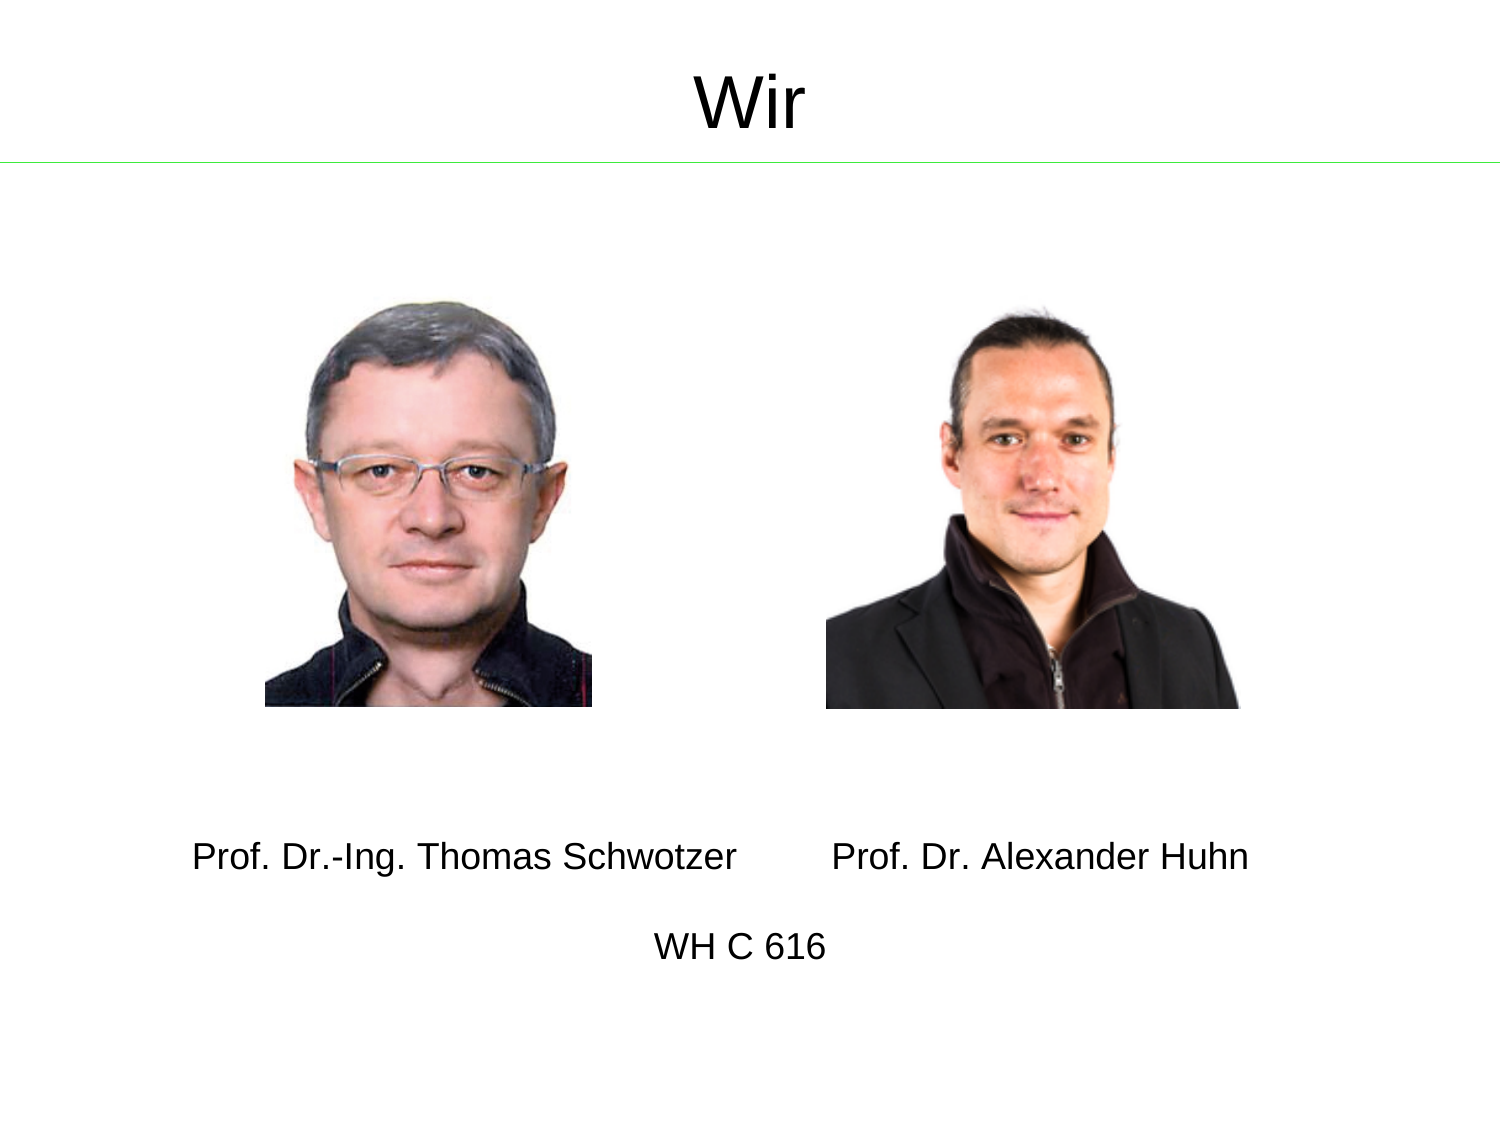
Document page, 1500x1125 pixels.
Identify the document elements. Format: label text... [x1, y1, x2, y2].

title Wir [75, 49, 1426, 156]
text_box Prof. Dr.-Ing. Thomas Schwotzer Prof. Dr. Alexander Huhn WH C 616 [177, 824, 1359, 975]
picture [265, 293, 592, 707]
picture [826, 295, 1241, 709]
